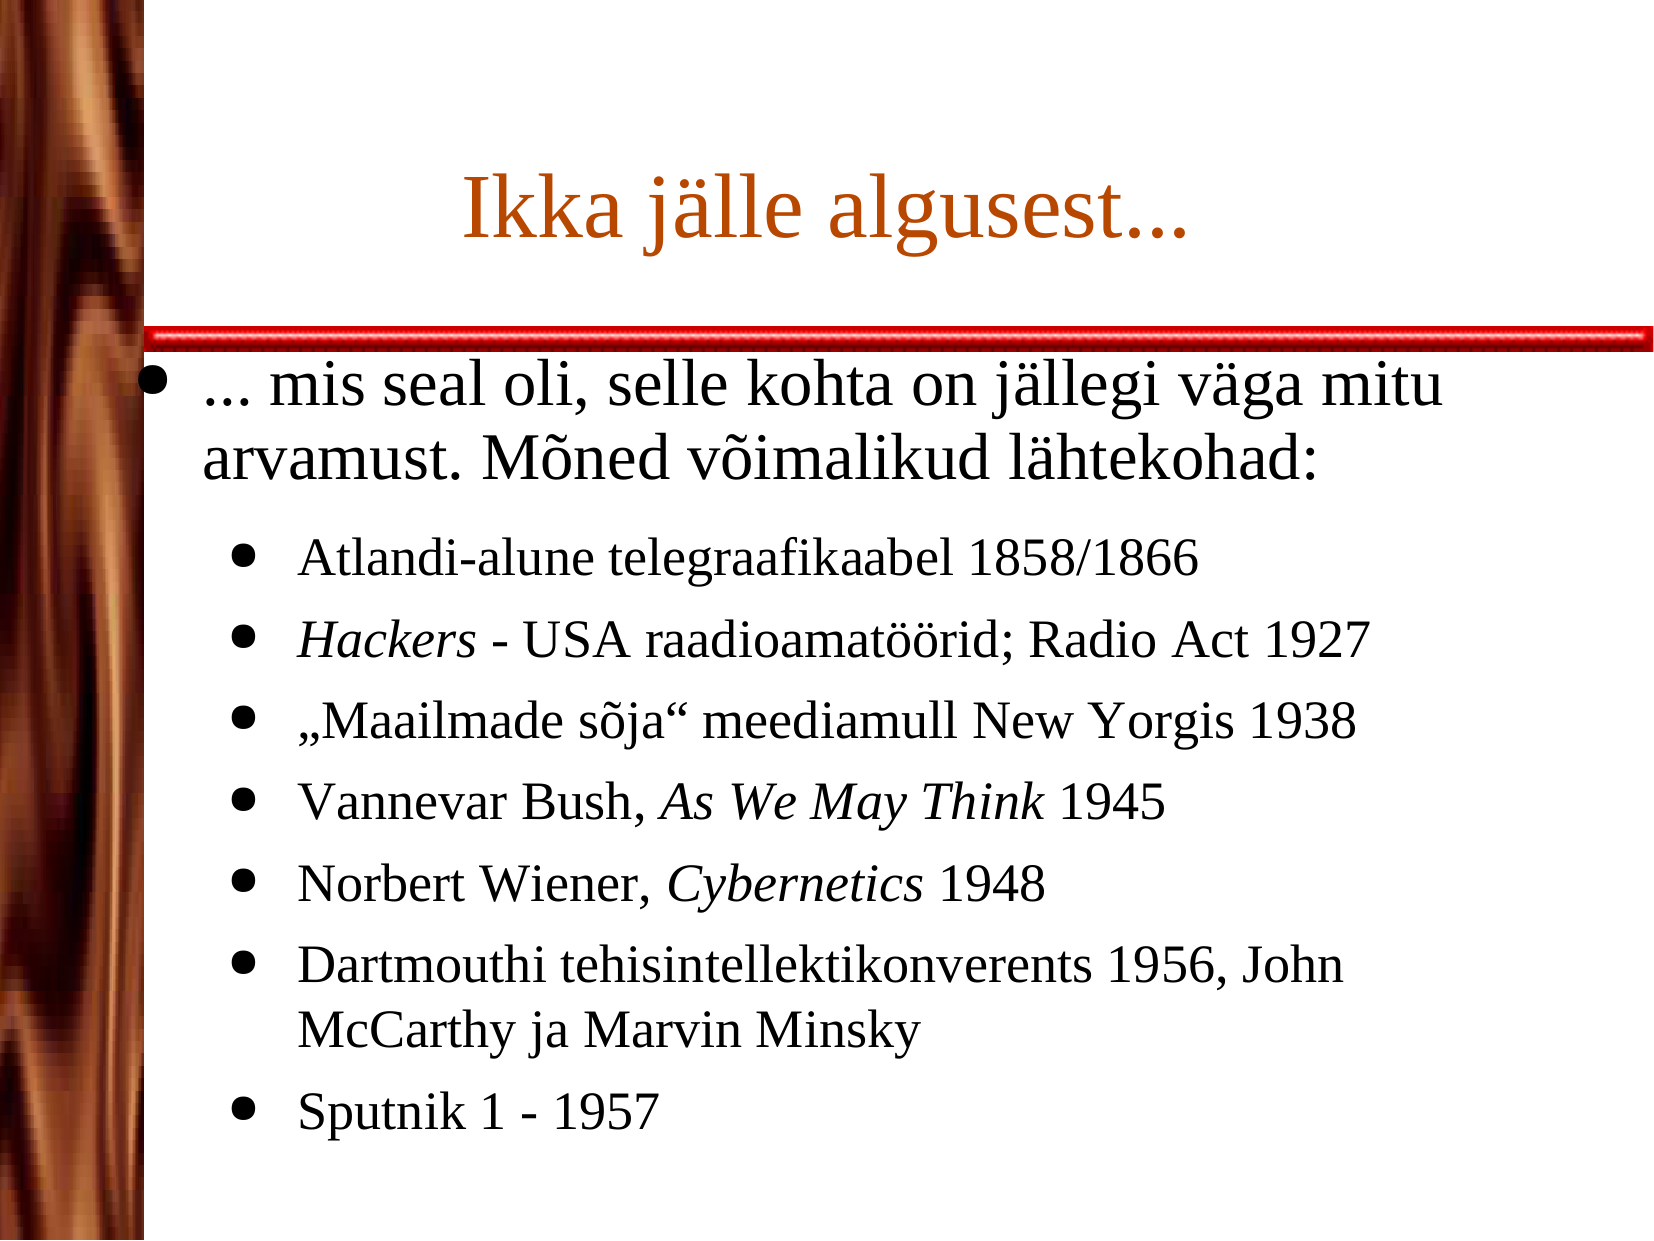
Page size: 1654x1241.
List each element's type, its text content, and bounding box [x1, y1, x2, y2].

title Ikka jälle algusest... [121, 102, 1533, 310]
picture [0, 0, 1654, 1240]
list ... mis seal oli, selle kohta on jällegi väga mitu arvamust. Mõned võimalikud lähtekohad: Atlandi-alune telegraafikaabel 1858/1866 Hackers - USA raadioamatöörid; Radio Act 1927 „Maailmade sõja“ meediamull New Yorgis 1938 Vannevar Bush, As We May Think 1945 Norbert Wiener, Cybernetics 1948 Dartmouthi tehisintellektikonverents 1956, John McCarthy ja Marvin Minsky Sputnik 1 - 1957 [121, 344, 1533, 1143]
